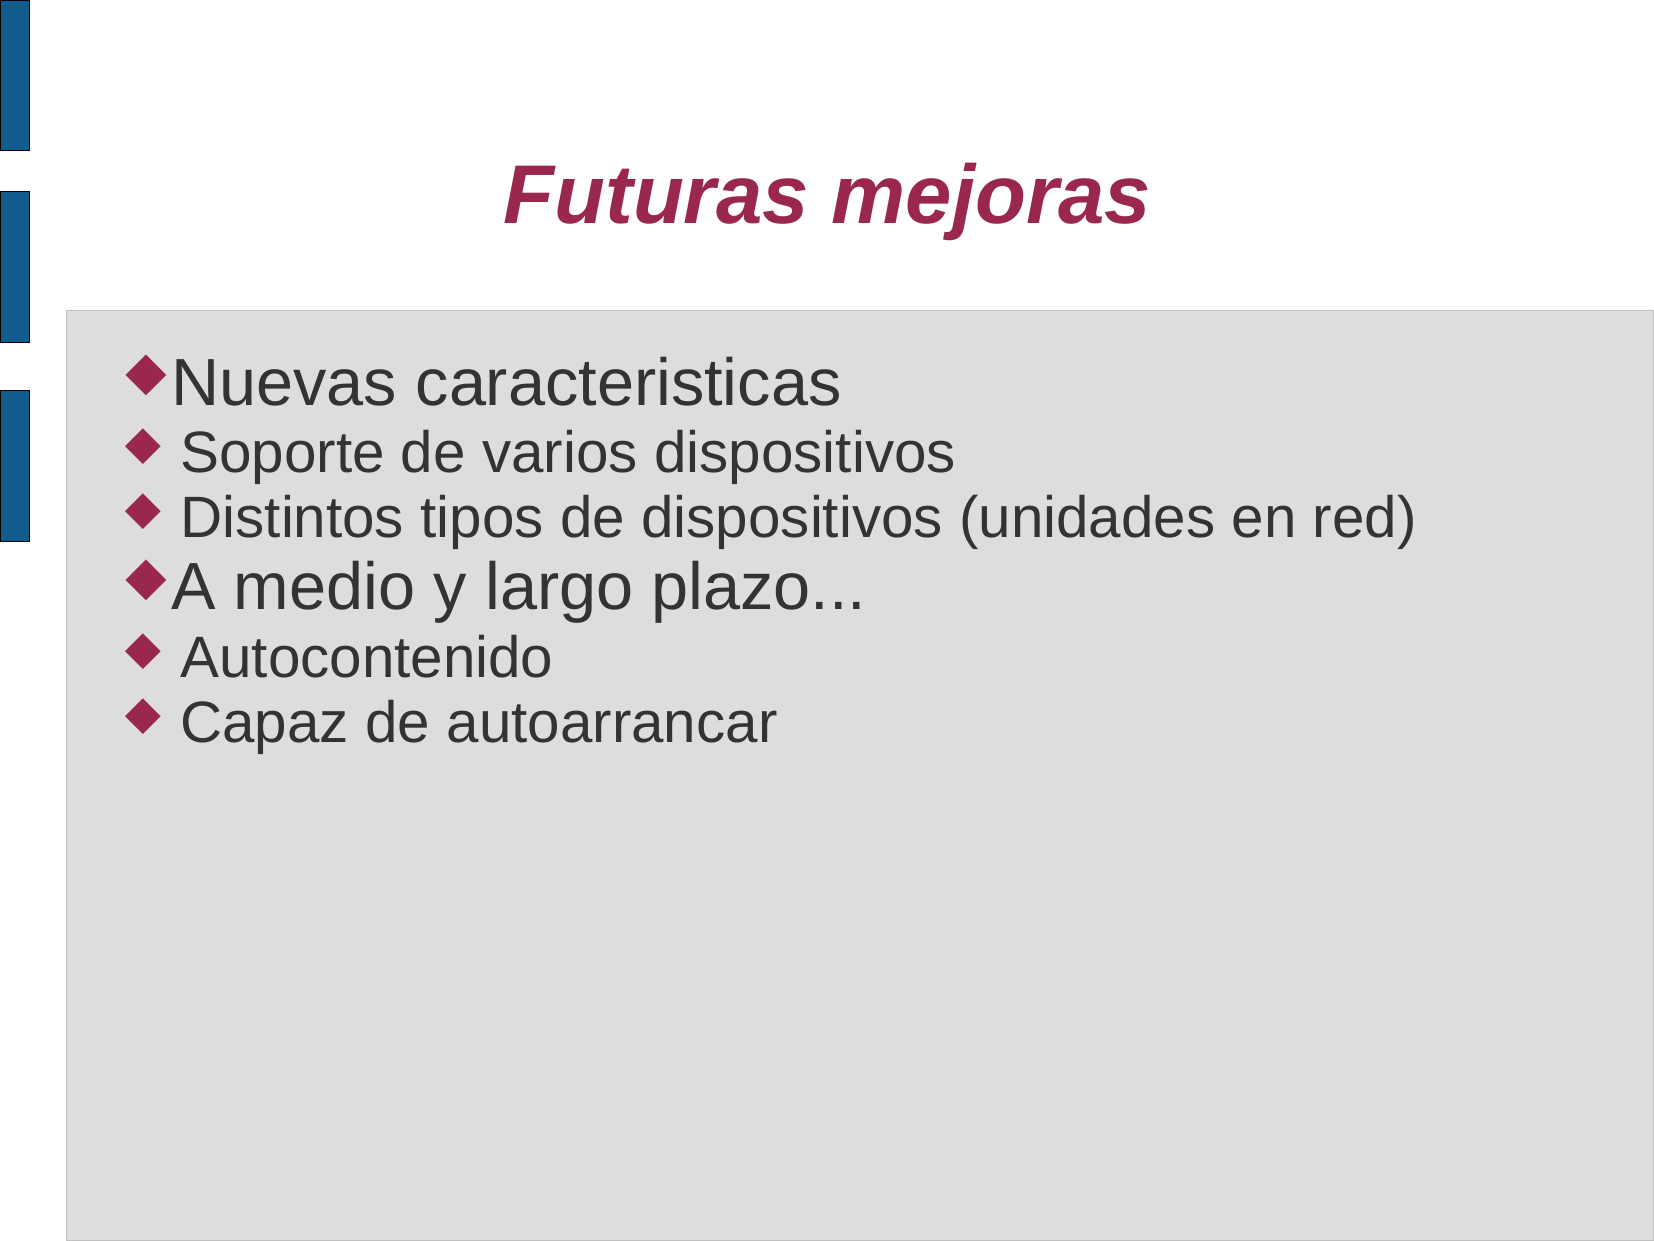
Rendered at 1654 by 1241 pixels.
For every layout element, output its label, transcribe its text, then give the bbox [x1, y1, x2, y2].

list Nuevas caracteristicas Soporte de varios dispositivos Distintos tipos de dispositivos (unidades en red) A medio y largo plazo... Autocontenido Capaz de autoarrancar [121, 344, 1534, 1149]
title Futuras mejoras [121, 98, 1534, 291]
